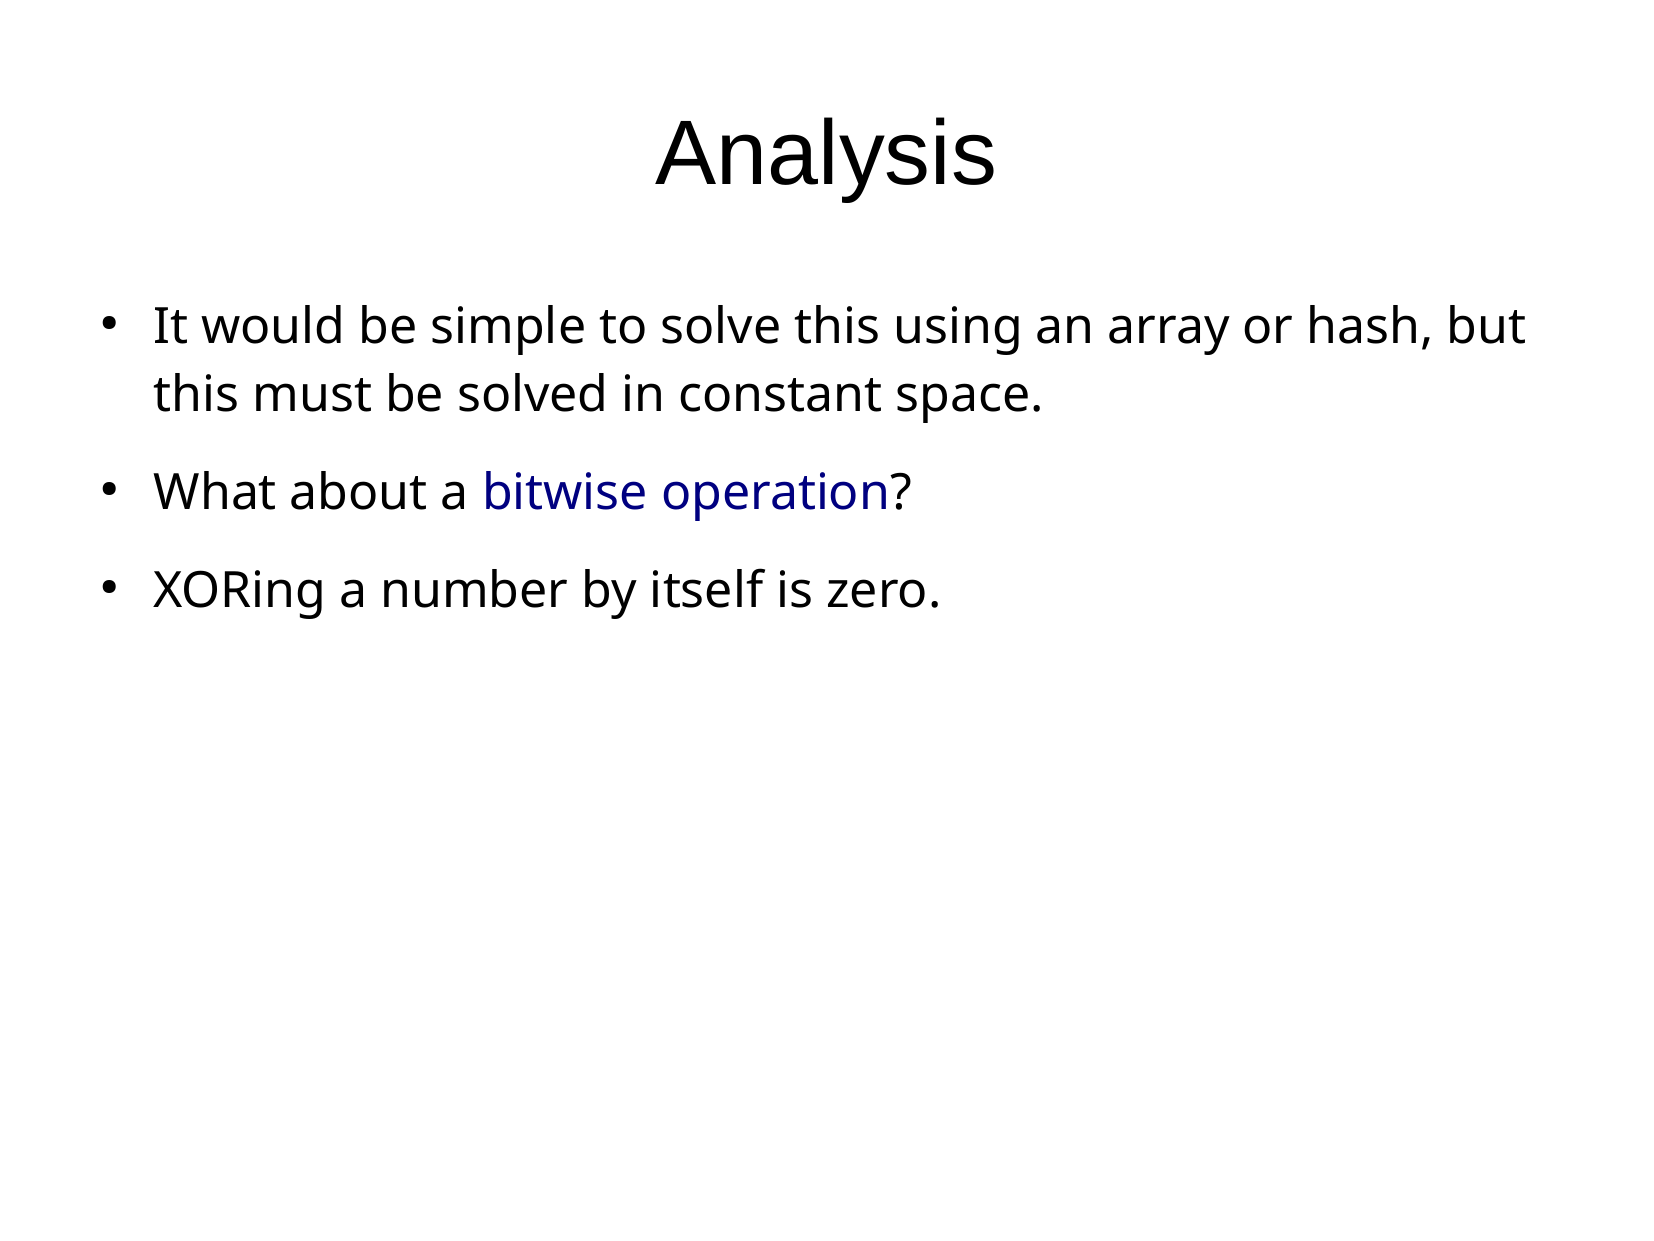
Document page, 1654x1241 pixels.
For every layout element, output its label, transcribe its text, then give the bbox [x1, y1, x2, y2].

list It would be simple to solve this using an array or hash, but this must be solved in constant space. What about a bitwise operation? XORing a number by itself is zero. [82, 290, 1571, 1010]
title Analysis [82, 49, 1571, 257]
